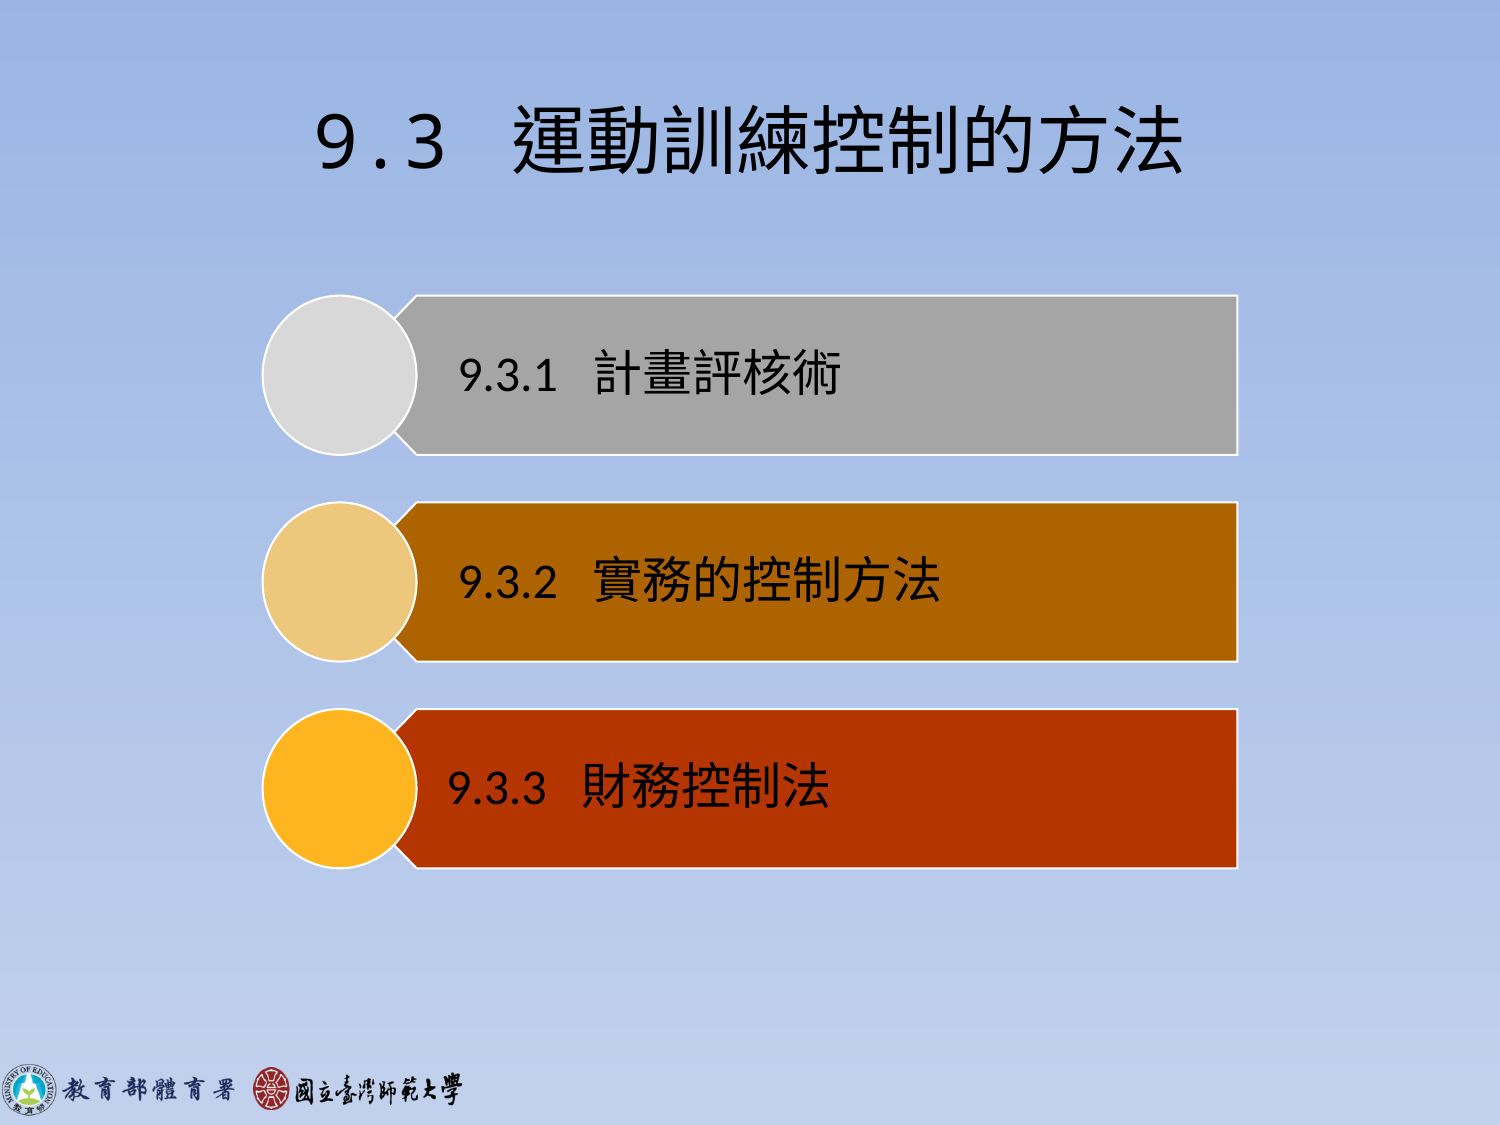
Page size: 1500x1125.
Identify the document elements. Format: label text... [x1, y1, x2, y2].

title 9.3 運動訓練控制的方法 [75, 45, 1426, 233]
text_box 9.3.1 計畫評核術 [394, 295, 1238, 455]
text_box 9.3.2 實務的控制方法 [394, 502, 1238, 662]
text_box 9.3.3 財務控制法 [394, 709, 1238, 869]
text_box [262, 295, 417, 455]
text_box [262, 502, 417, 662]
text_box [262, 709, 417, 869]
